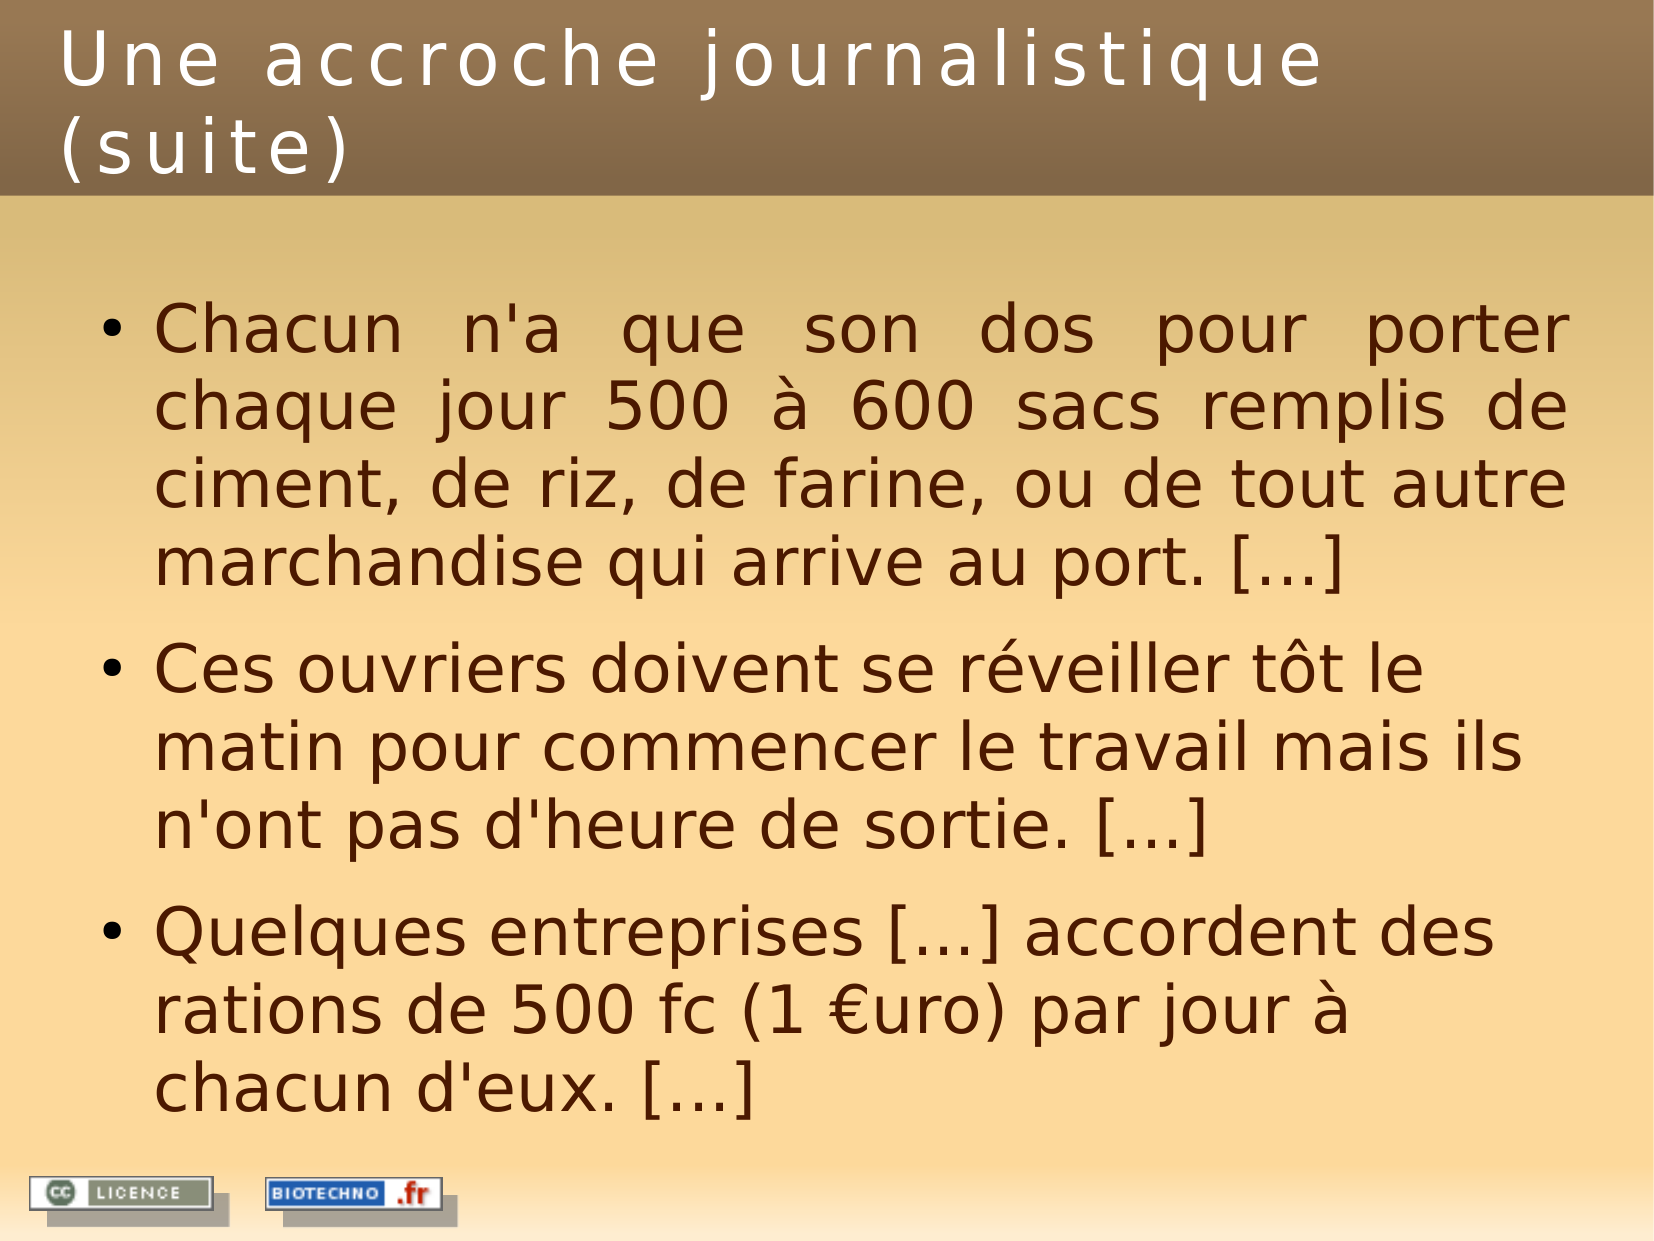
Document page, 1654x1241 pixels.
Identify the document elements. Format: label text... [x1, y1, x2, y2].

picture [0, 0, 1654, 1241]
list Chacun n'a que son dos pour porter chaque jour 500 à 600 sacs remplis de ciment, de riz, de farine, ou de tout autre marchandise qui arrive au port. [...] Ces ouvriers doivent se réveiller tôt le matin pour commencer le travail mais ils n'ont pas d'heure de sortie. [...] Quelques entreprises [...] accordent des rations de 500 fc (1 €uro) par jour à chacun d'eux. [...] [82, 290, 1571, 1128]
title Une accroche journalistique (suite) [59, 16, 1595, 191]
